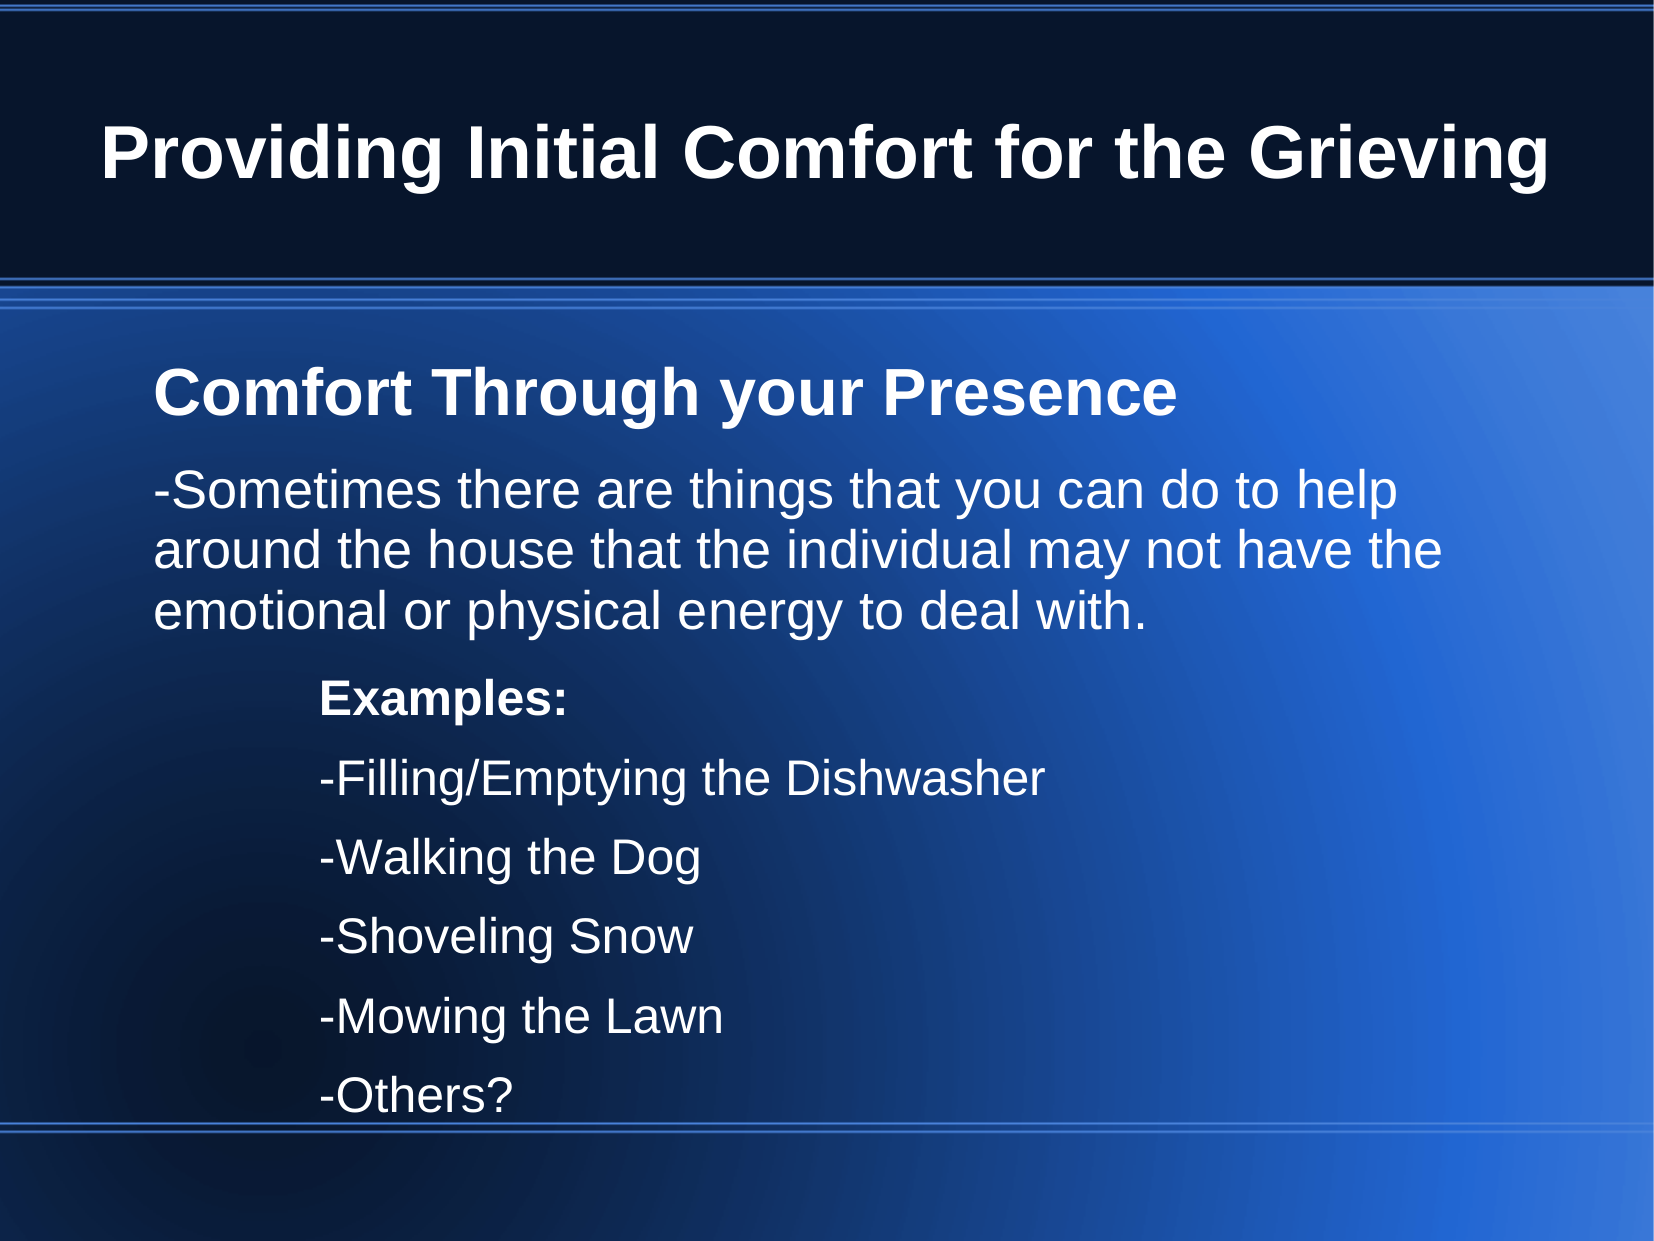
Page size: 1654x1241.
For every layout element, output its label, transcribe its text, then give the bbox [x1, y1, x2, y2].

picture [0, 0, 1654, 1241]
list Comfort Through your Presence -Sometimes there are things that you can do to help around the house that the individual may not have the emotional or physical energy to deal with. Examples: -Filling/Emptying the Dishwasher -Walking the Dog -Shoveling Snow -Mowing the Lawn -Others? [82, 355, 1571, 1125]
title Providing Initial Comfort for the Grieving [82, 49, 1571, 257]
